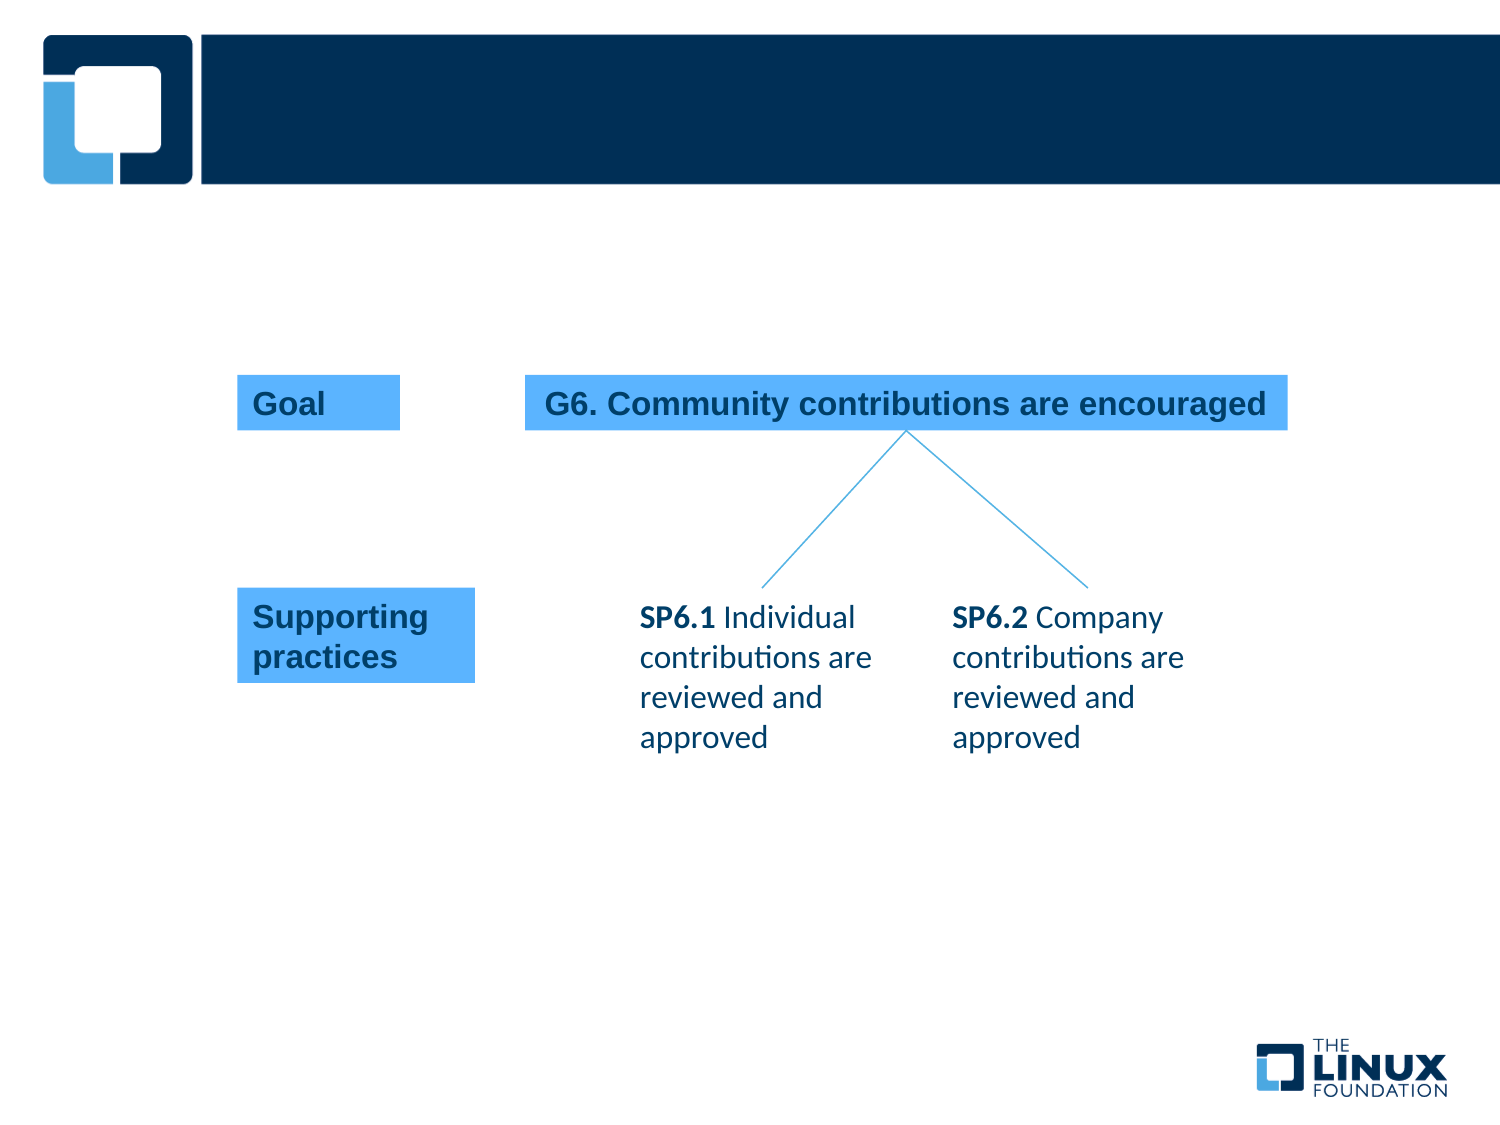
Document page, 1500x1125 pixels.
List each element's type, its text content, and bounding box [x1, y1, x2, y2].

text_box Supporting practices [237, 587, 475, 683]
text_box SP6.2 Company contributions are reviewed and approved [937, 587, 1238, 763]
text_box Goal [237, 374, 400, 431]
text_box SP6.1 Individual contributions are reviewed and approved [625, 587, 901, 763]
text_box G6. Community contributions are encouraged [525, 374, 1288, 431]
picture [0, 0, 1500, 1125]
